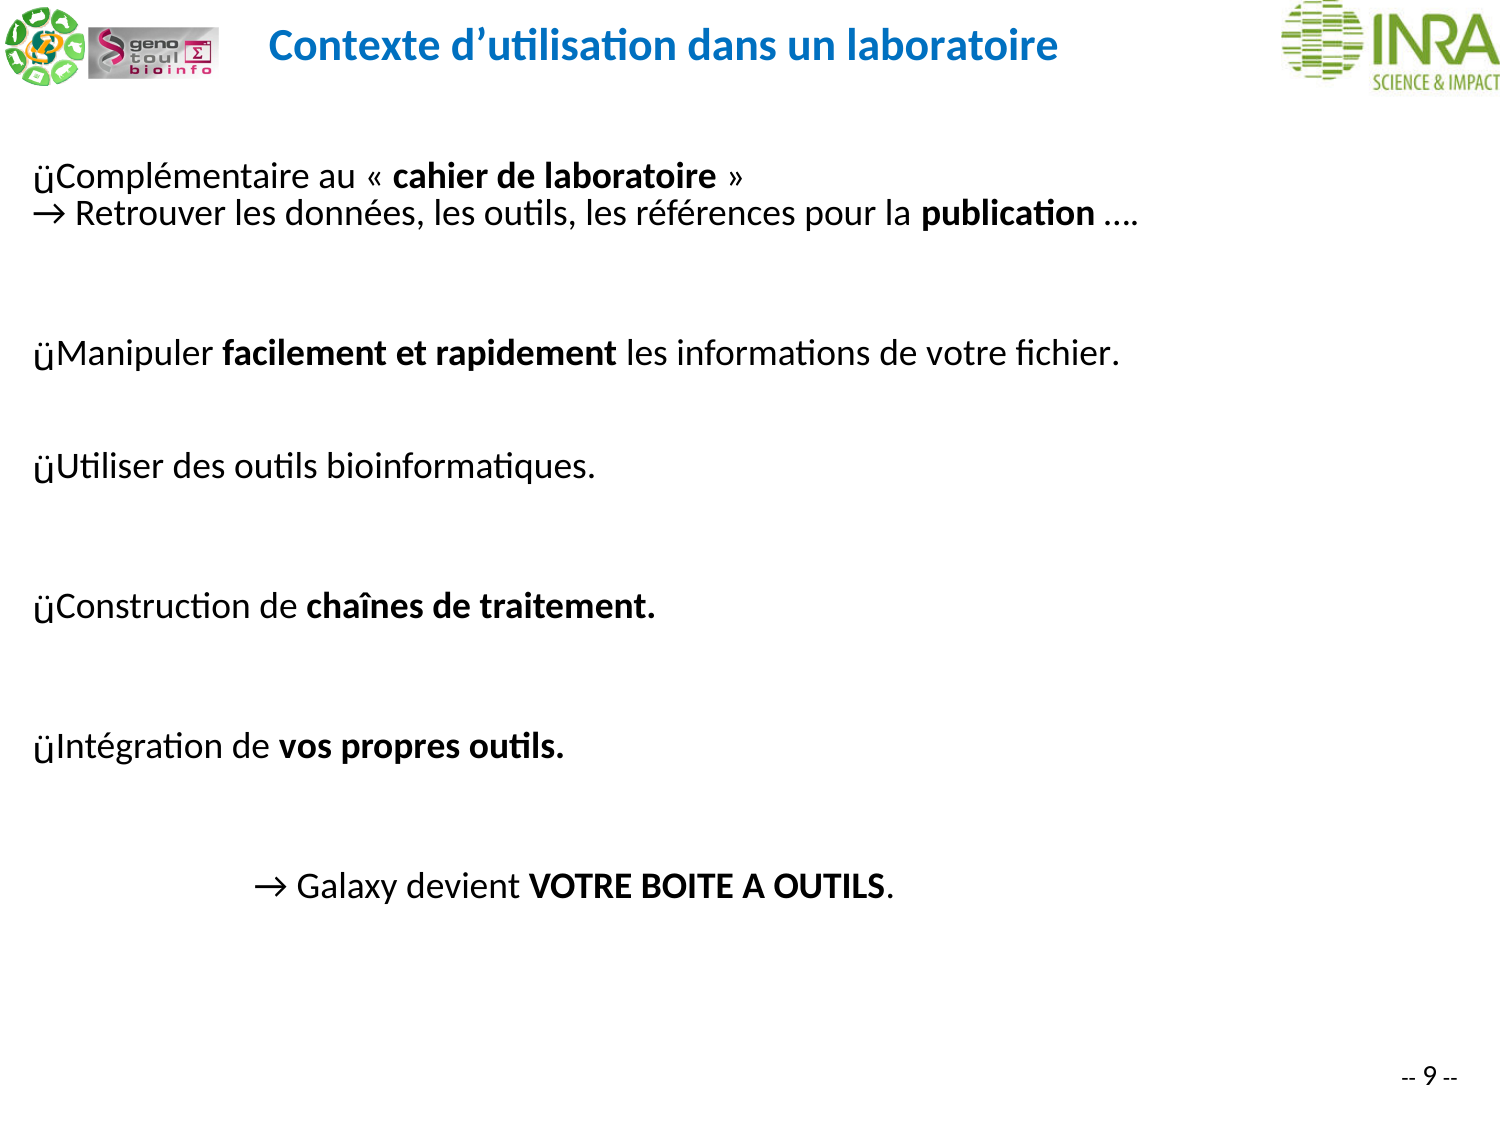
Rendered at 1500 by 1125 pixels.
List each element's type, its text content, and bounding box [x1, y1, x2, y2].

text_box Complémentaire au « cahier de laboratoire » → Retrouver les données, les outils, les références pour la publication …. Manipuler facilement et rapidement les informations de votre fichier. Utiliser des outils bioinformatiques. Construction de chaînes de traitement. Intégration de vos propres outils. → Galaxy devient VOTRE BOITE A OUTILS. [18, 152, 1500, 915]
picture [5, 7, 85, 86]
text_box Contexte d’utilisation dans un laboratoire [253, 19, 1270, 90]
picture [1281, 0, 1500, 110]
picture [88, 27, 219, 79]
